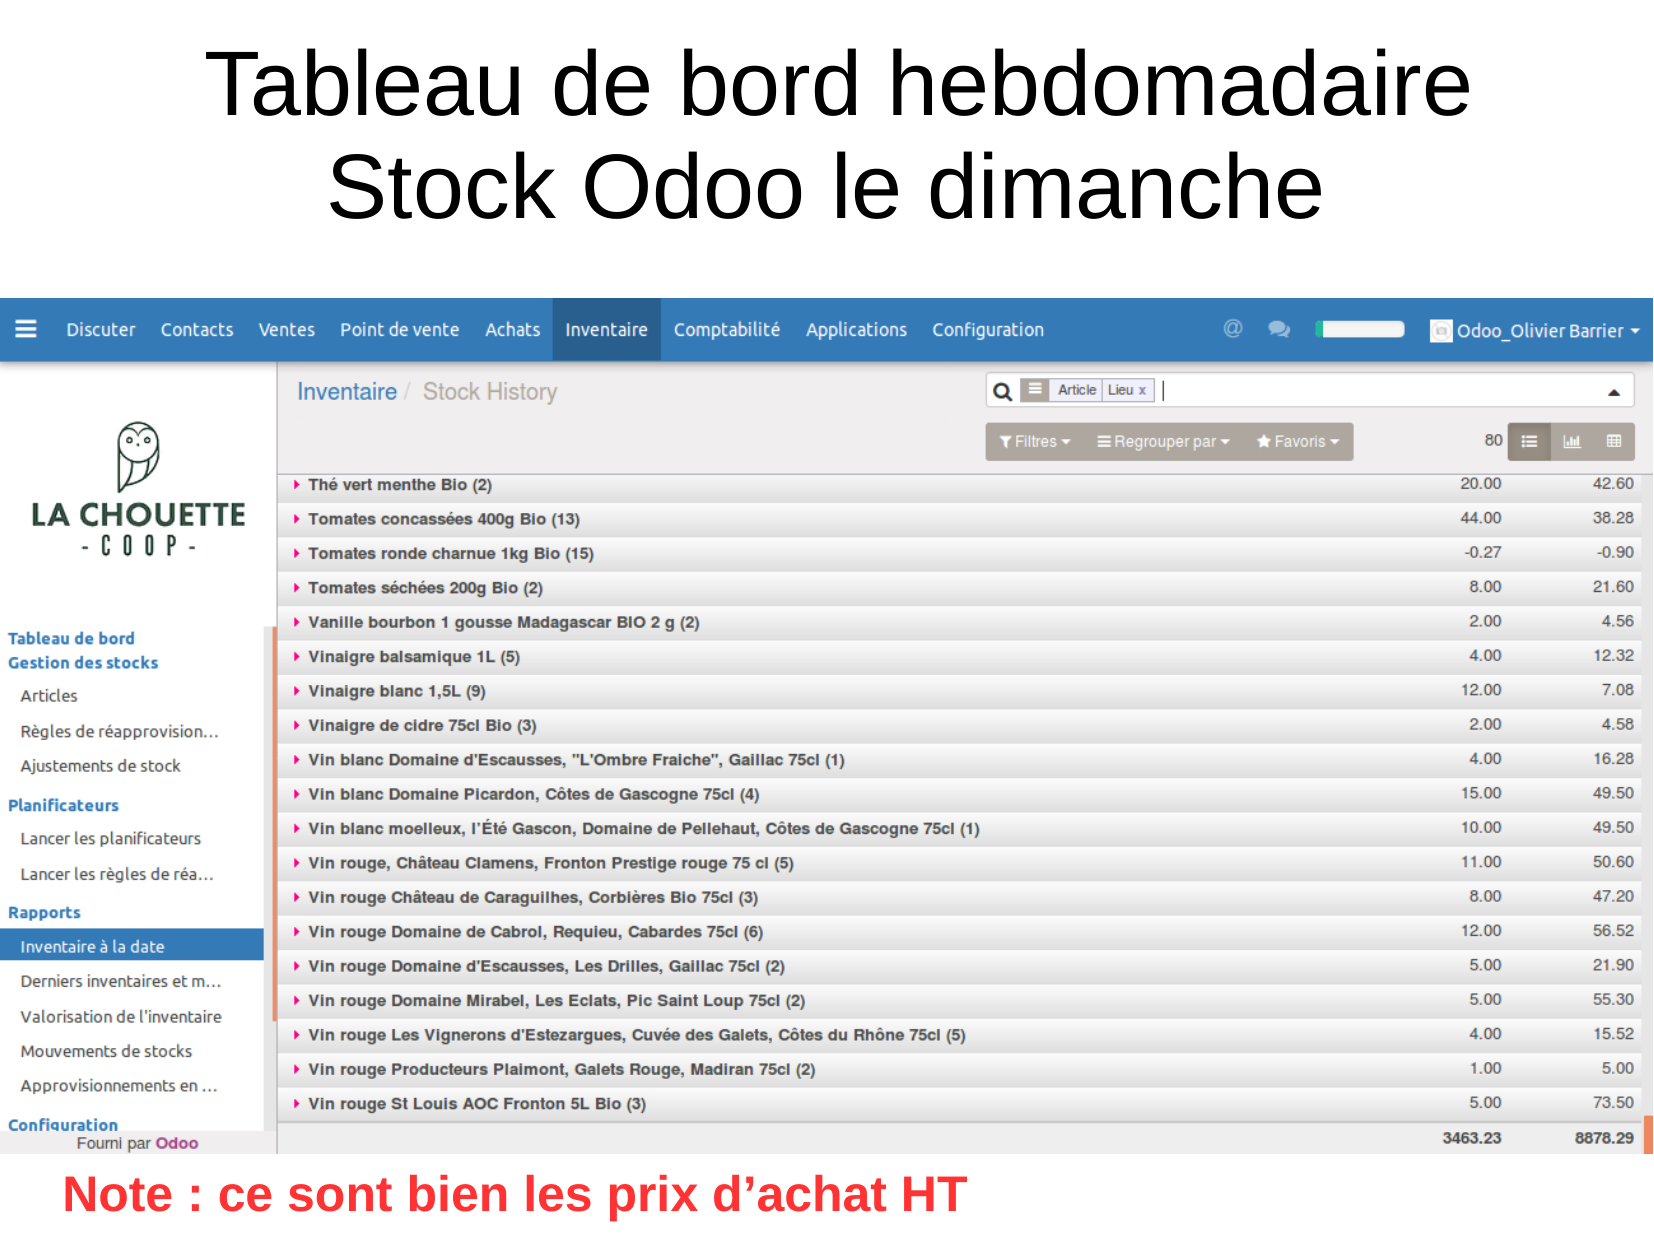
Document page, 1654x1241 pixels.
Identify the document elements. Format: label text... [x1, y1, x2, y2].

text_box Note : ce sont bien les prix d’achat HT [47, 1159, 1617, 1241]
title Tableau de bord hebdomadaire Stock Odoo le dimanche [82, 31, 1571, 239]
picture [0, 298, 1653, 1154]
